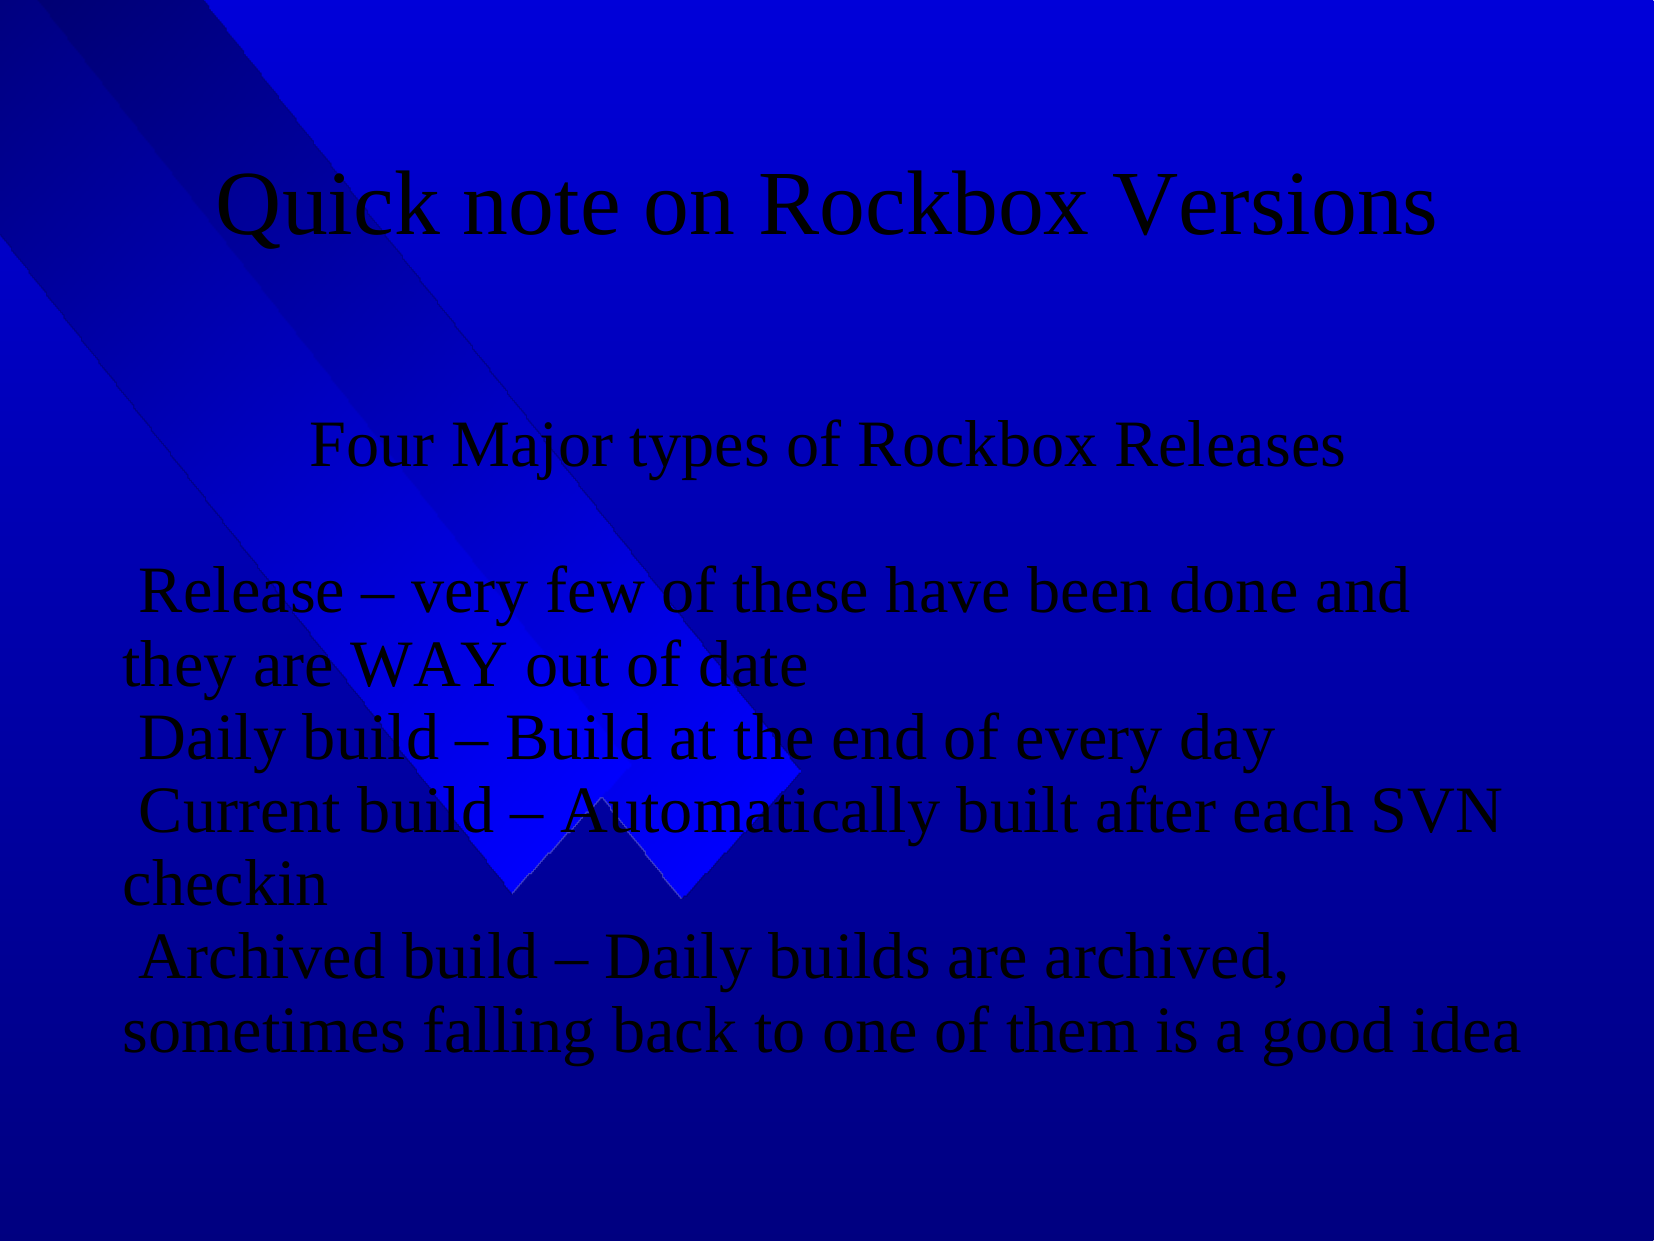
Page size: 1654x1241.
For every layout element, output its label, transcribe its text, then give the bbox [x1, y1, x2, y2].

subtitle Four Major types of Rockbox Releases Release – very few of these have been done and they are WAY out of date Daily build – Build at the end of every day Current build – Automatically built after each SVN checkin Archived build – Daily builds are archived, sometimes falling back to one of them is a good idea [122, 346, 1535, 1128]
title Quick note on Rockbox Versions [122, 99, 1535, 307]
